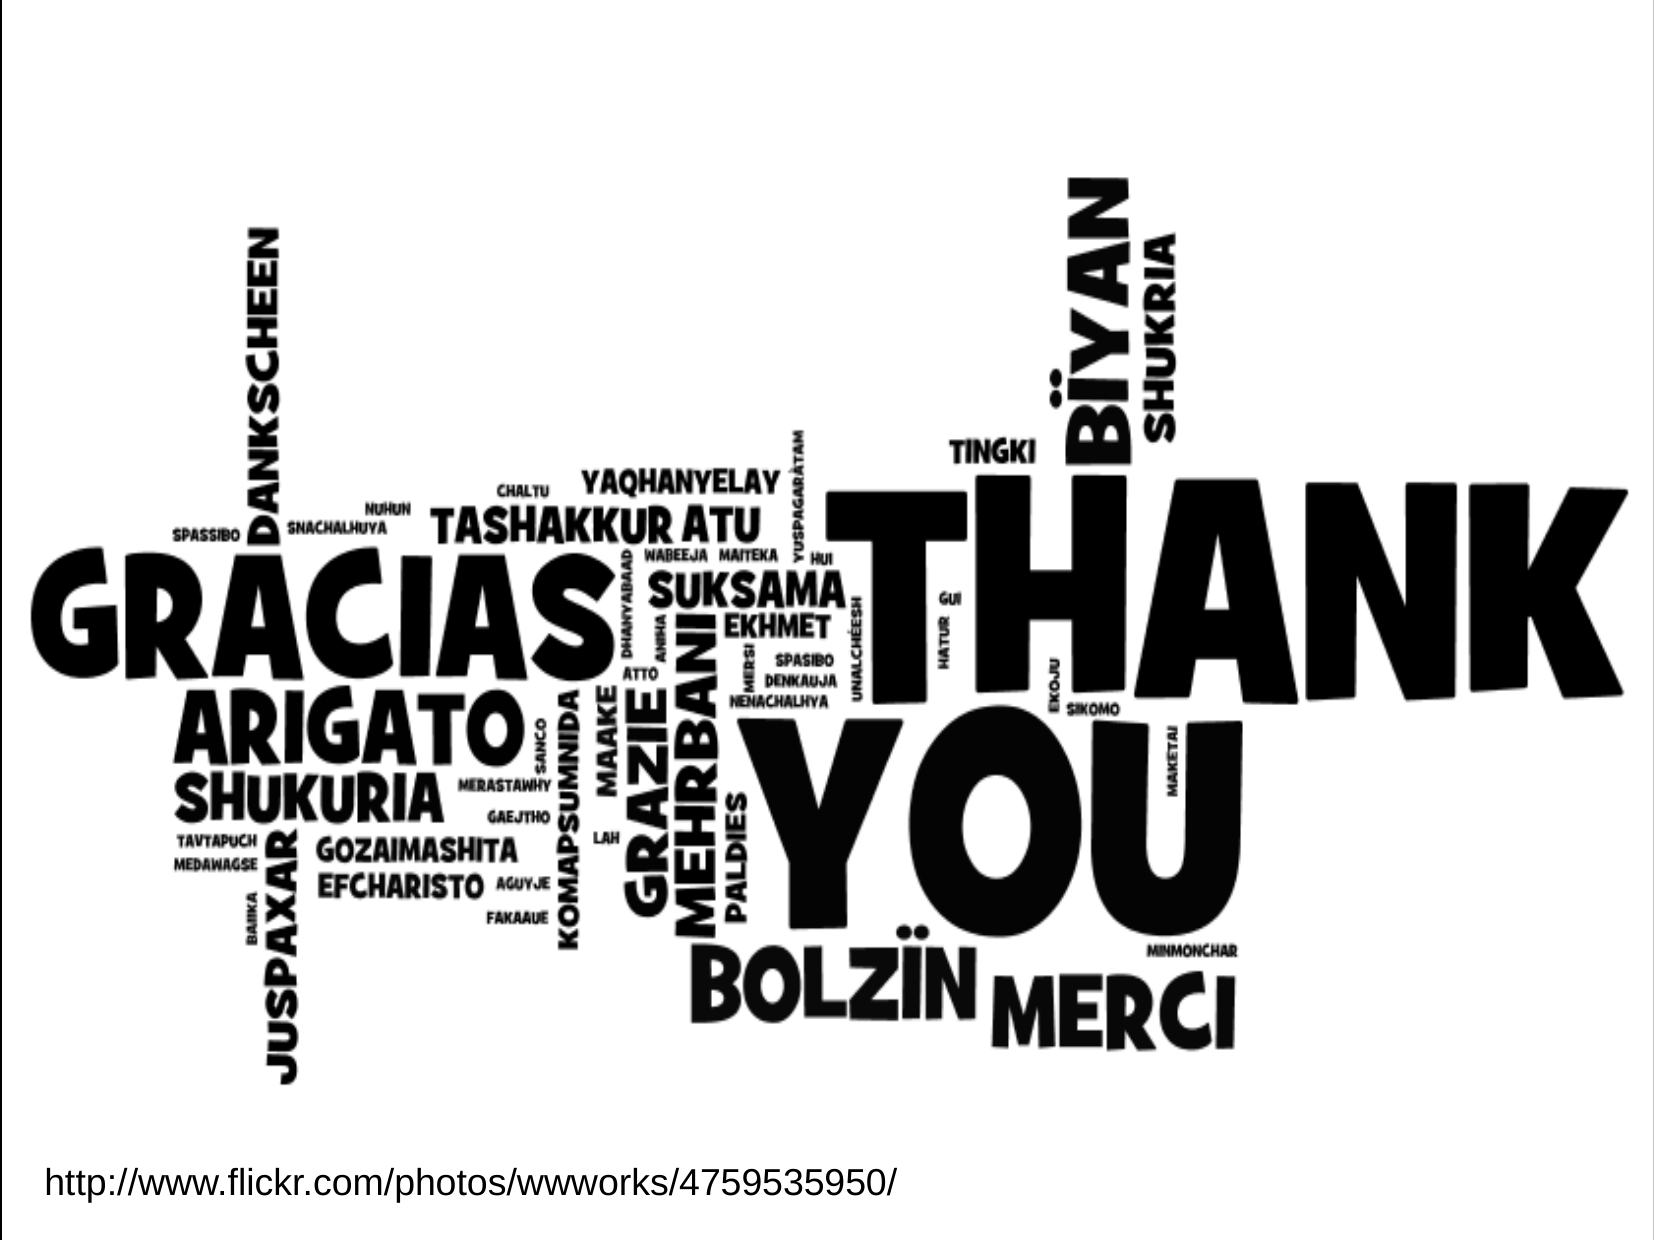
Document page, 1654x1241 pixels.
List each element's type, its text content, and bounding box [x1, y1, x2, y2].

text_box http://www.flickr.com/photos/wwworks/4759535950/ [29, 1153, 908, 1211]
picture [2, 0, 1654, 1241]
